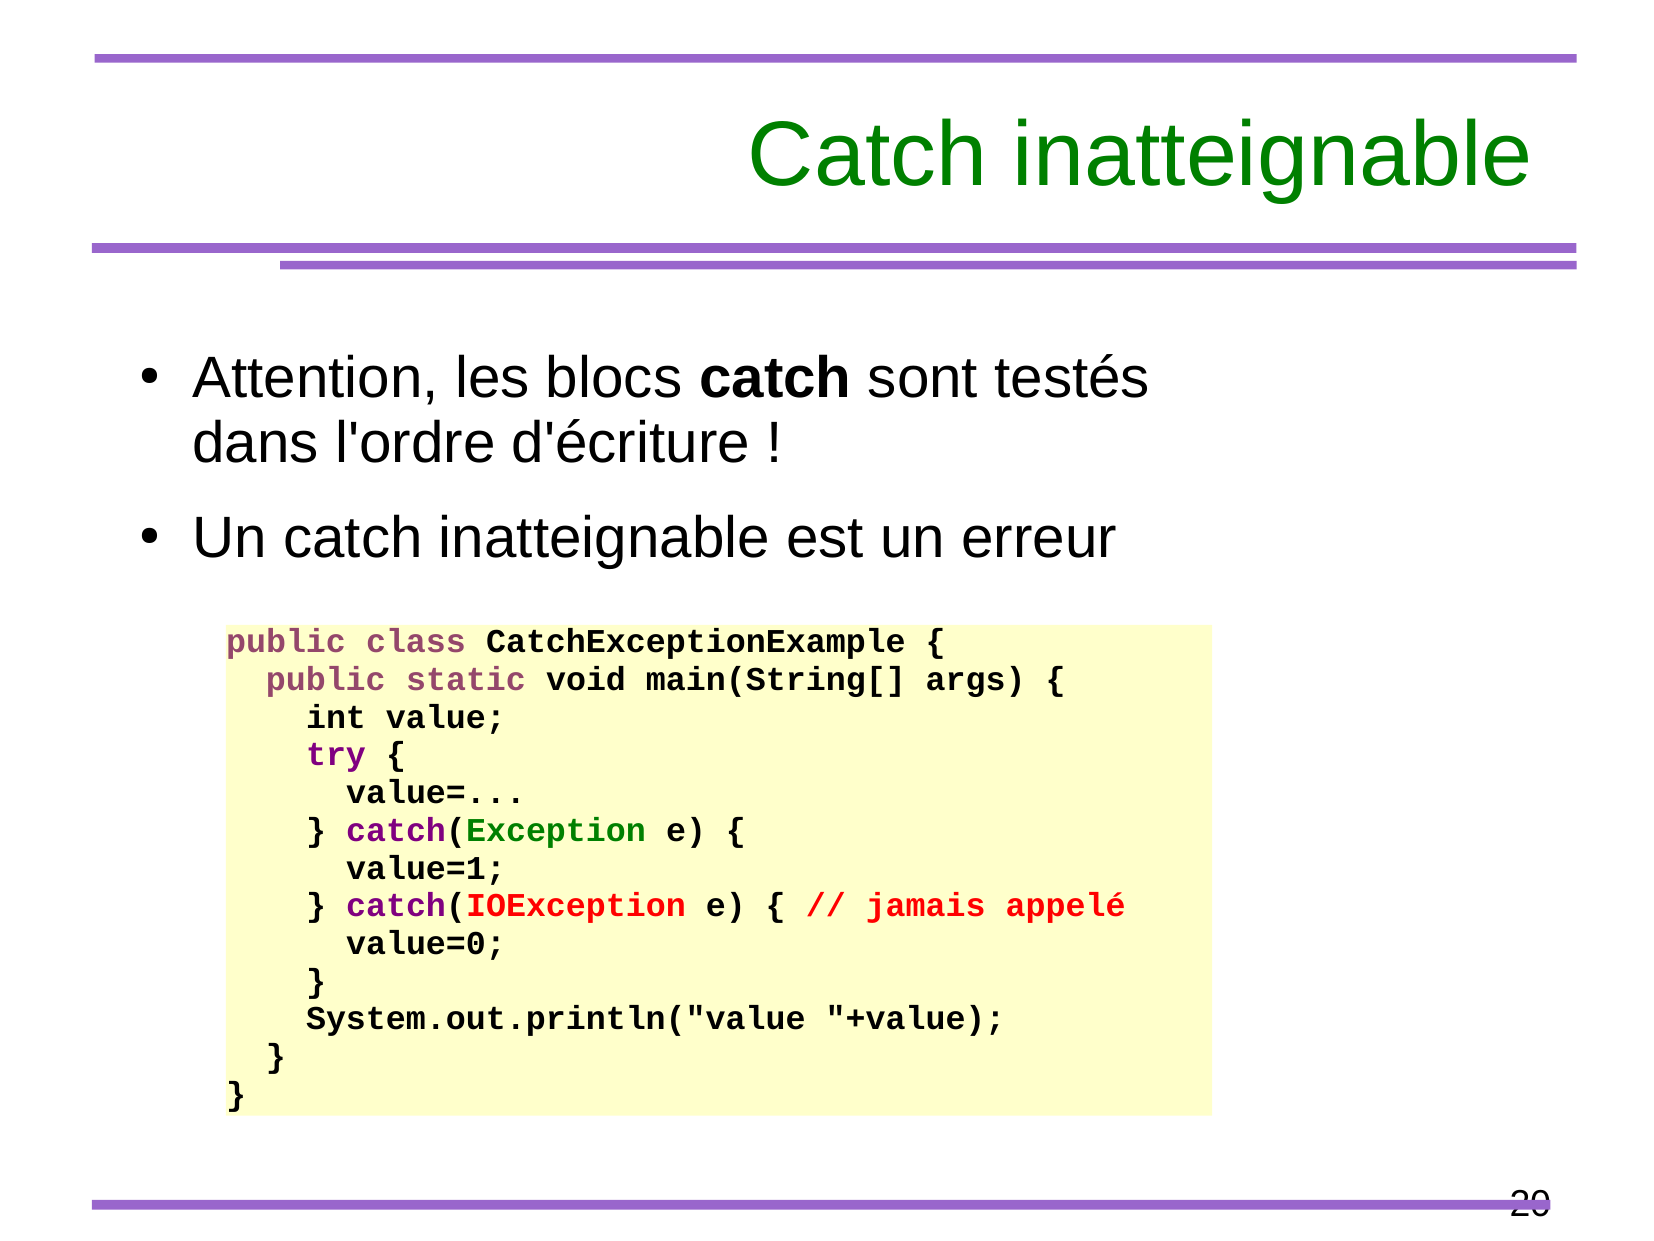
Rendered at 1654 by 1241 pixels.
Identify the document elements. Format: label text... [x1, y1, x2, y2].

list Attention, les blocs catch sont testés dans l'ordre d'écriture ! Un catch inatteignable est un erreur [121, 344, 1534, 1127]
title Catch inatteignable [121, 49, 1534, 257]
text_box public class CatchExceptionExample { public static void main(String[] args) { int value; try { value=... } catch(Exception e) { value=1; } catch(IOException e) { // jamais appelé value=0; } System.out.println("value "+value); } } [225, 624, 1213, 1116]
